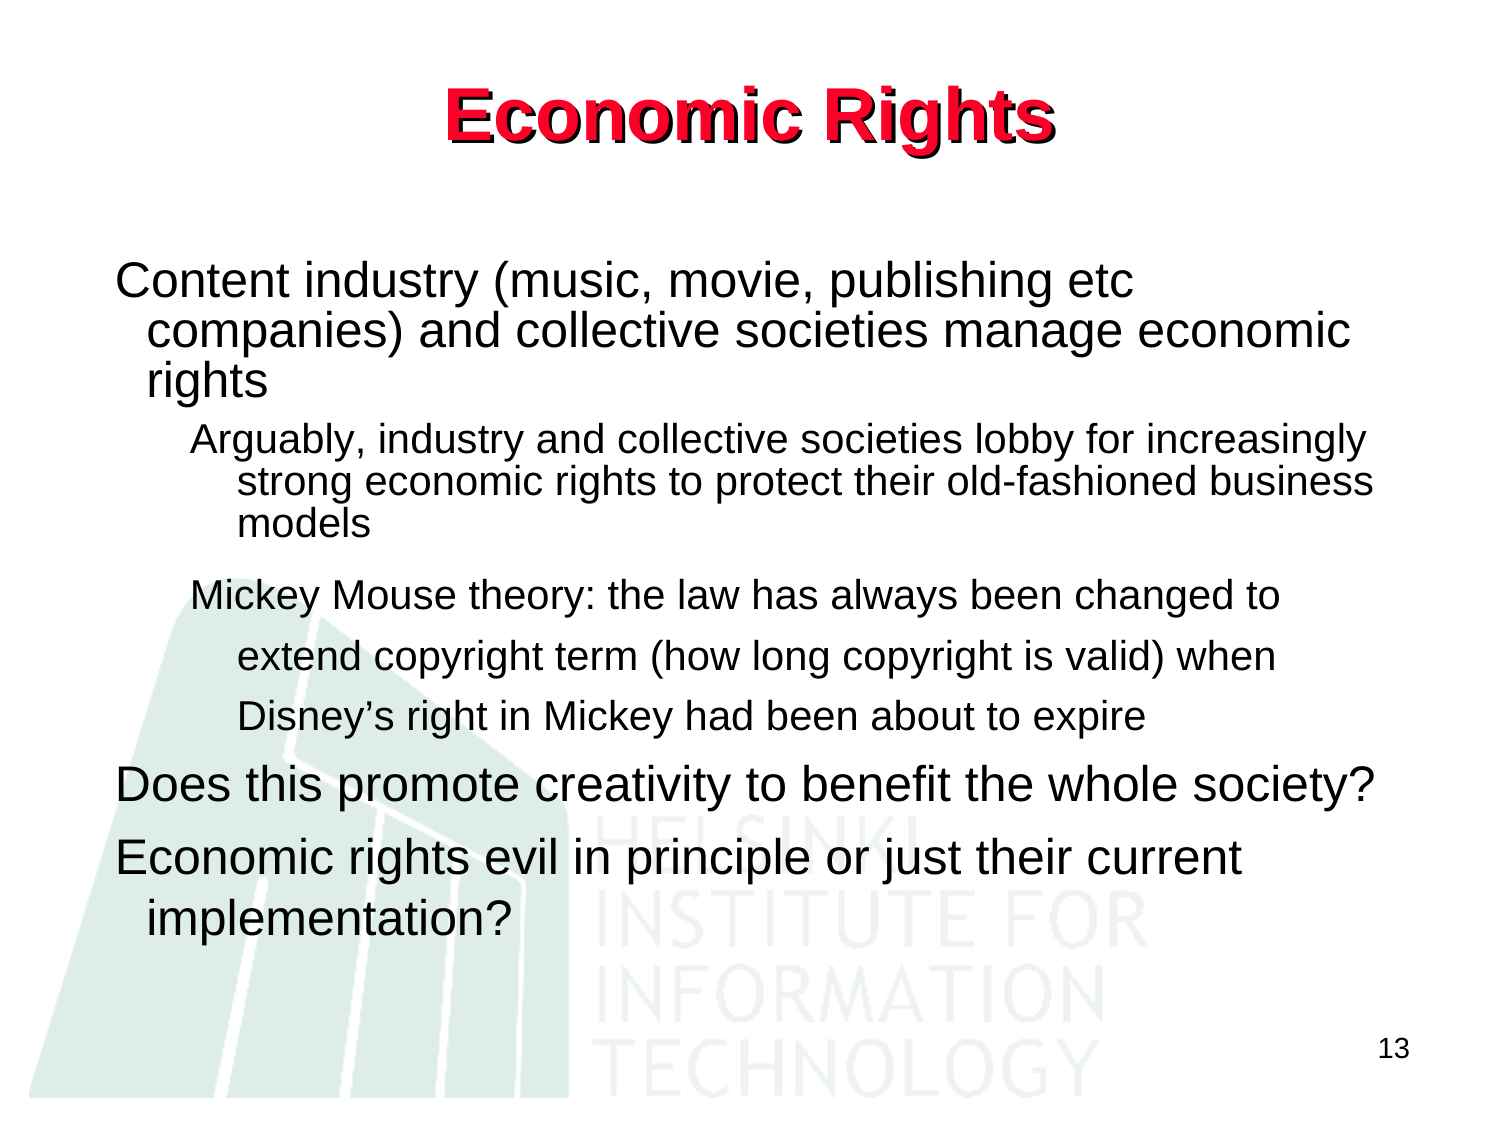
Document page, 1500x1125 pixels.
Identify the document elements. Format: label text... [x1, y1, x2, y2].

title Economic Rights [99, 61, 1401, 175]
list Content industry (music, movie, publishing etc companies) and collective societies manage economic rights Arguably, industry and collective societies lobby for increasingly strong economic rights to protect their old-fashioned business models Mickey Mouse theory: the law has always been changed to extend copyright term (how long copyright is valid) when Disney’s right in Mickey had been about to expire Does this promote creativity to benefit the whole society? Economic rights evil in principle or just their current implementation? [99, 249, 1401, 1051]
